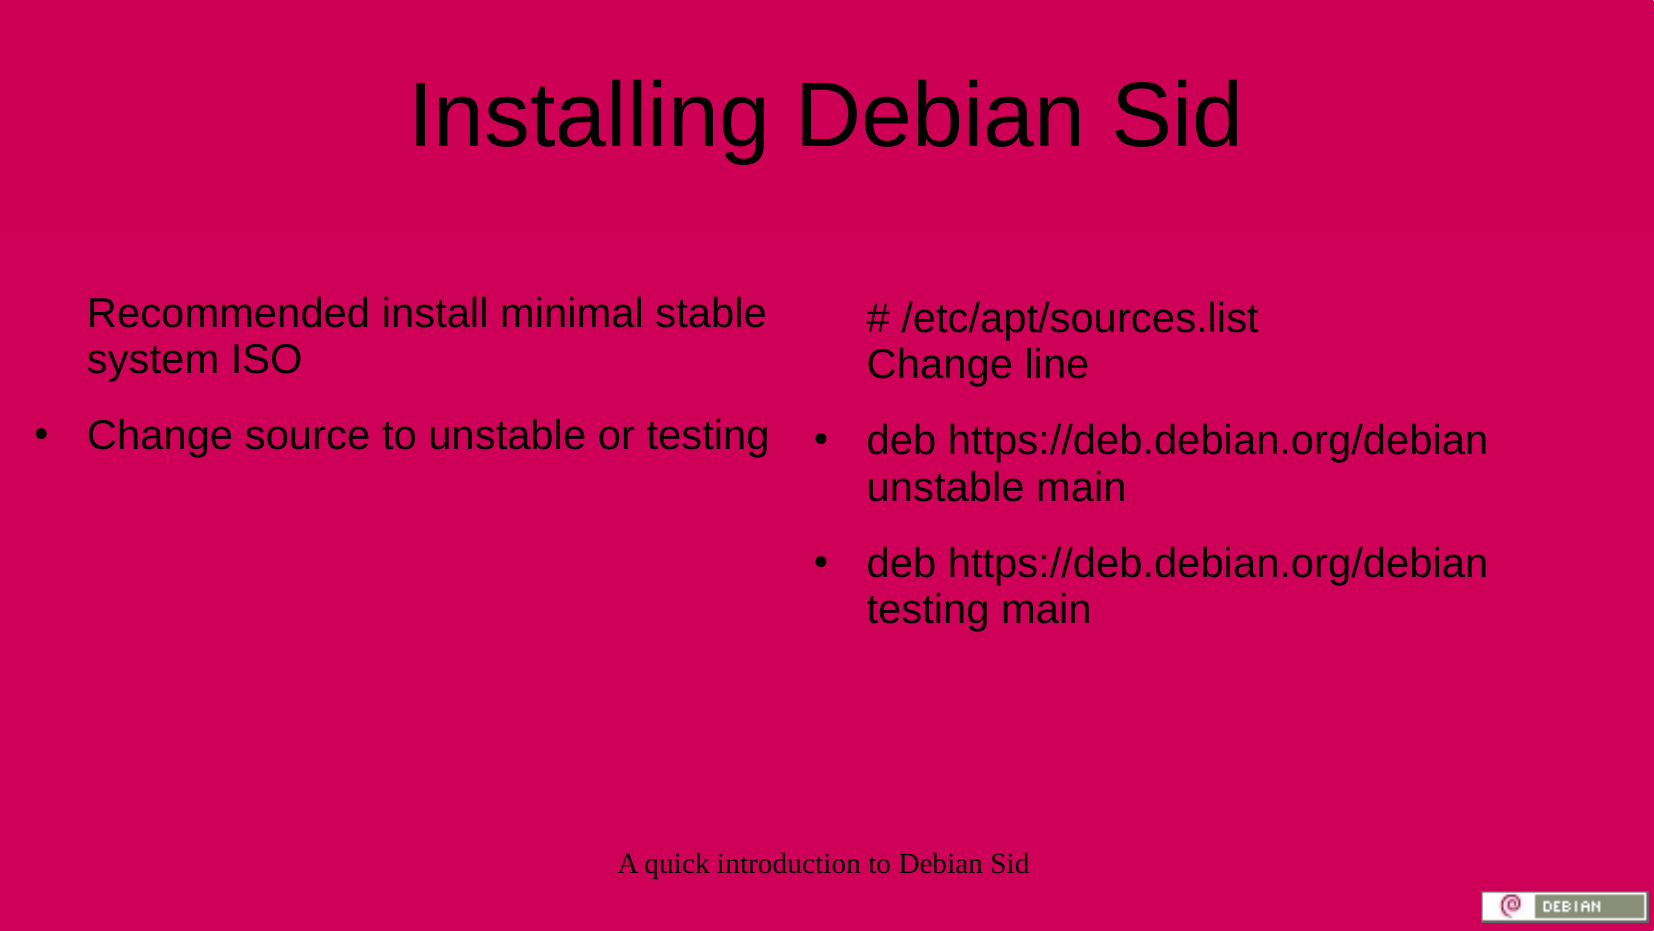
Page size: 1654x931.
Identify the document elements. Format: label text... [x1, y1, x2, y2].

title Installing Debian Sid [82, 37, 1571, 193]
picture [1481, 891, 1649, 923]
list # /etc/apt/sources.list Change line deb https://deb.debian.org/debian unstable main deb https://deb.debian.org/debian testing main [795, 218, 1583, 704]
list Recommended install minimal stable system ISO Change source to unstable or testing [16, 213, 803, 699]
